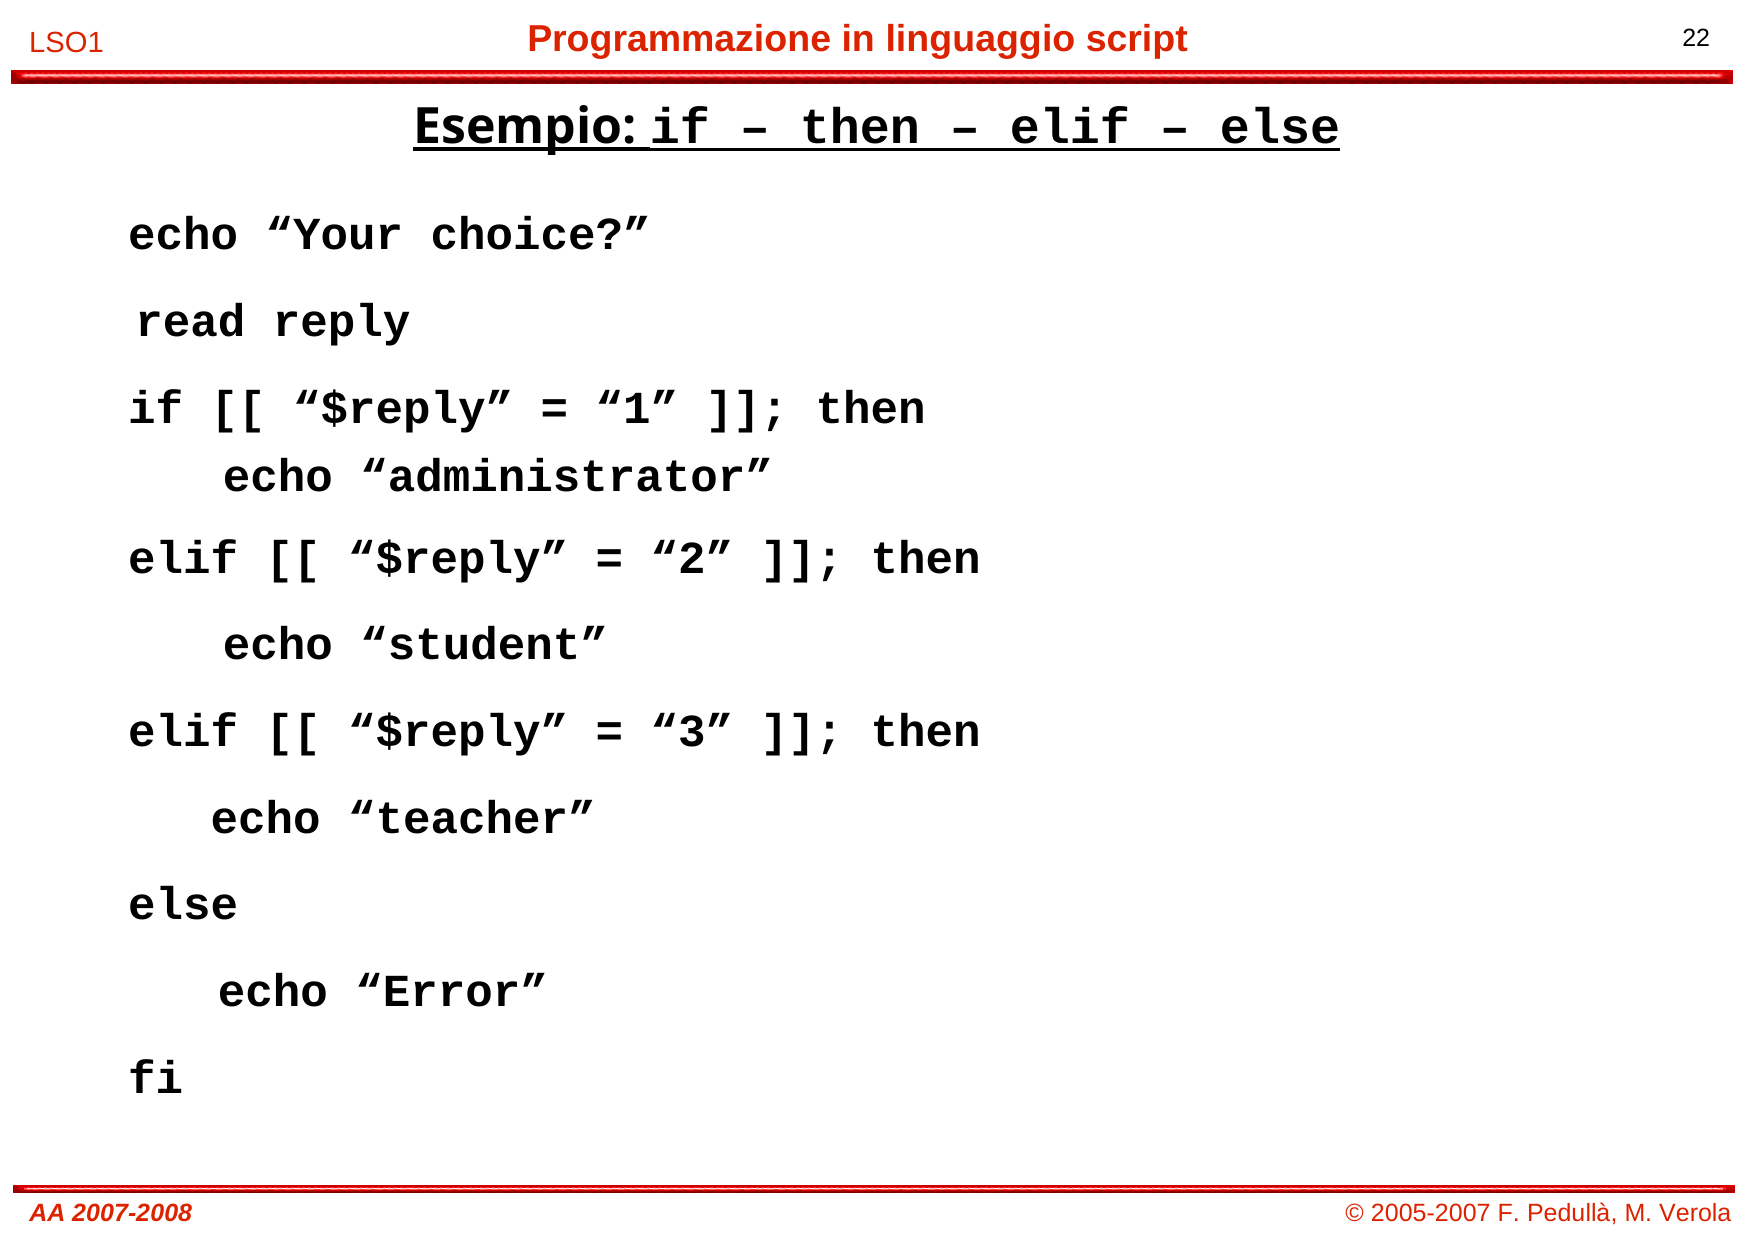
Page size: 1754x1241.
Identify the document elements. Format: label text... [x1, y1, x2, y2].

picture [13, 1185, 1735, 1193]
title Esempio: if – then – elif – else [383, 78, 1370, 174]
picture [11, 70, 1733, 84]
list echo “Your choice?” read reply if [[ “$reply” = “1” ]]; then echo “administrator” elif [[ “$reply” = “2” ]]; then echo “student” elif [[ “$reply” = “3” ]]; then echo “teacher” else echo “Error” fi [58, 205, 1696, 1123]
